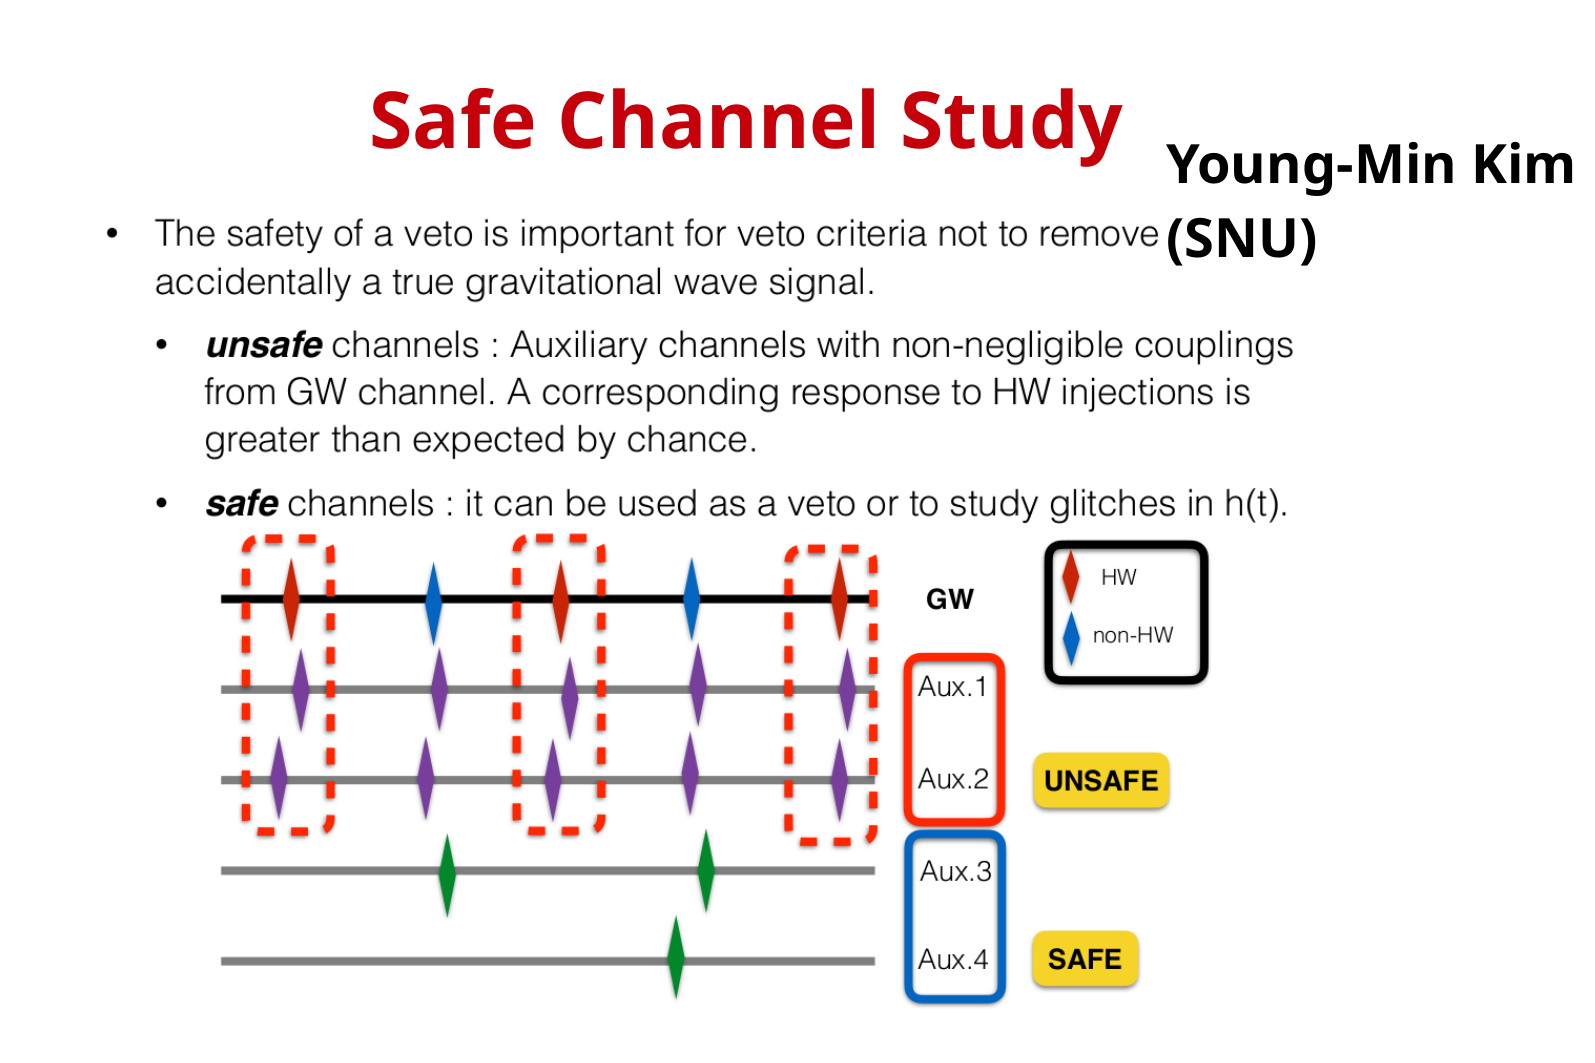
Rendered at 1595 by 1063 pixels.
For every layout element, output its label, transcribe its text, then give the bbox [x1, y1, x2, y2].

title Safe Channel Study [29, 29, 1465, 207]
picture [79, 207, 1300, 1011]
text_box Young-Min Kim (SNU) [1151, 118, 1595, 329]
